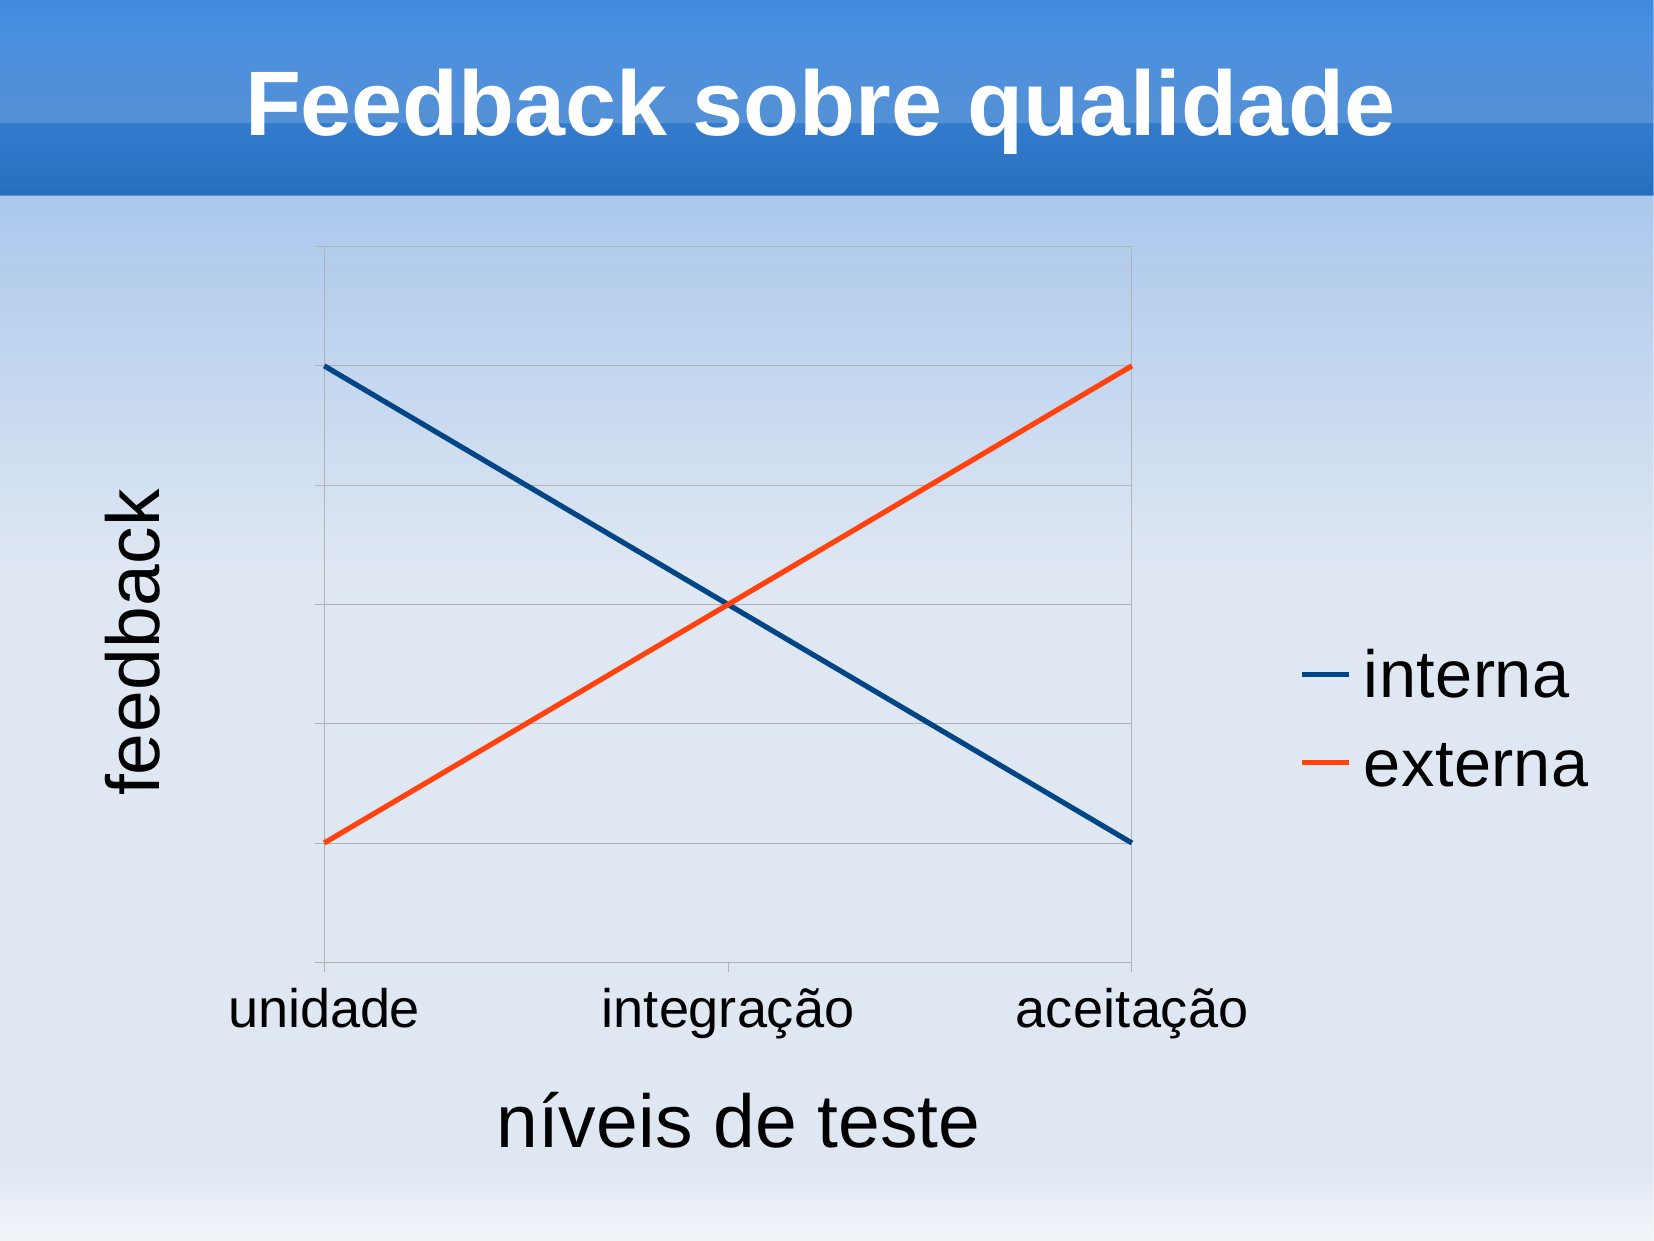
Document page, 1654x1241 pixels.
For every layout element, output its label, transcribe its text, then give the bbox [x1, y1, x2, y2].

picture [0, 0, 1654, 1241]
chart [42, 226, 1624, 1211]
title Feedback sobre qualidade [76, 0, 1565, 208]
